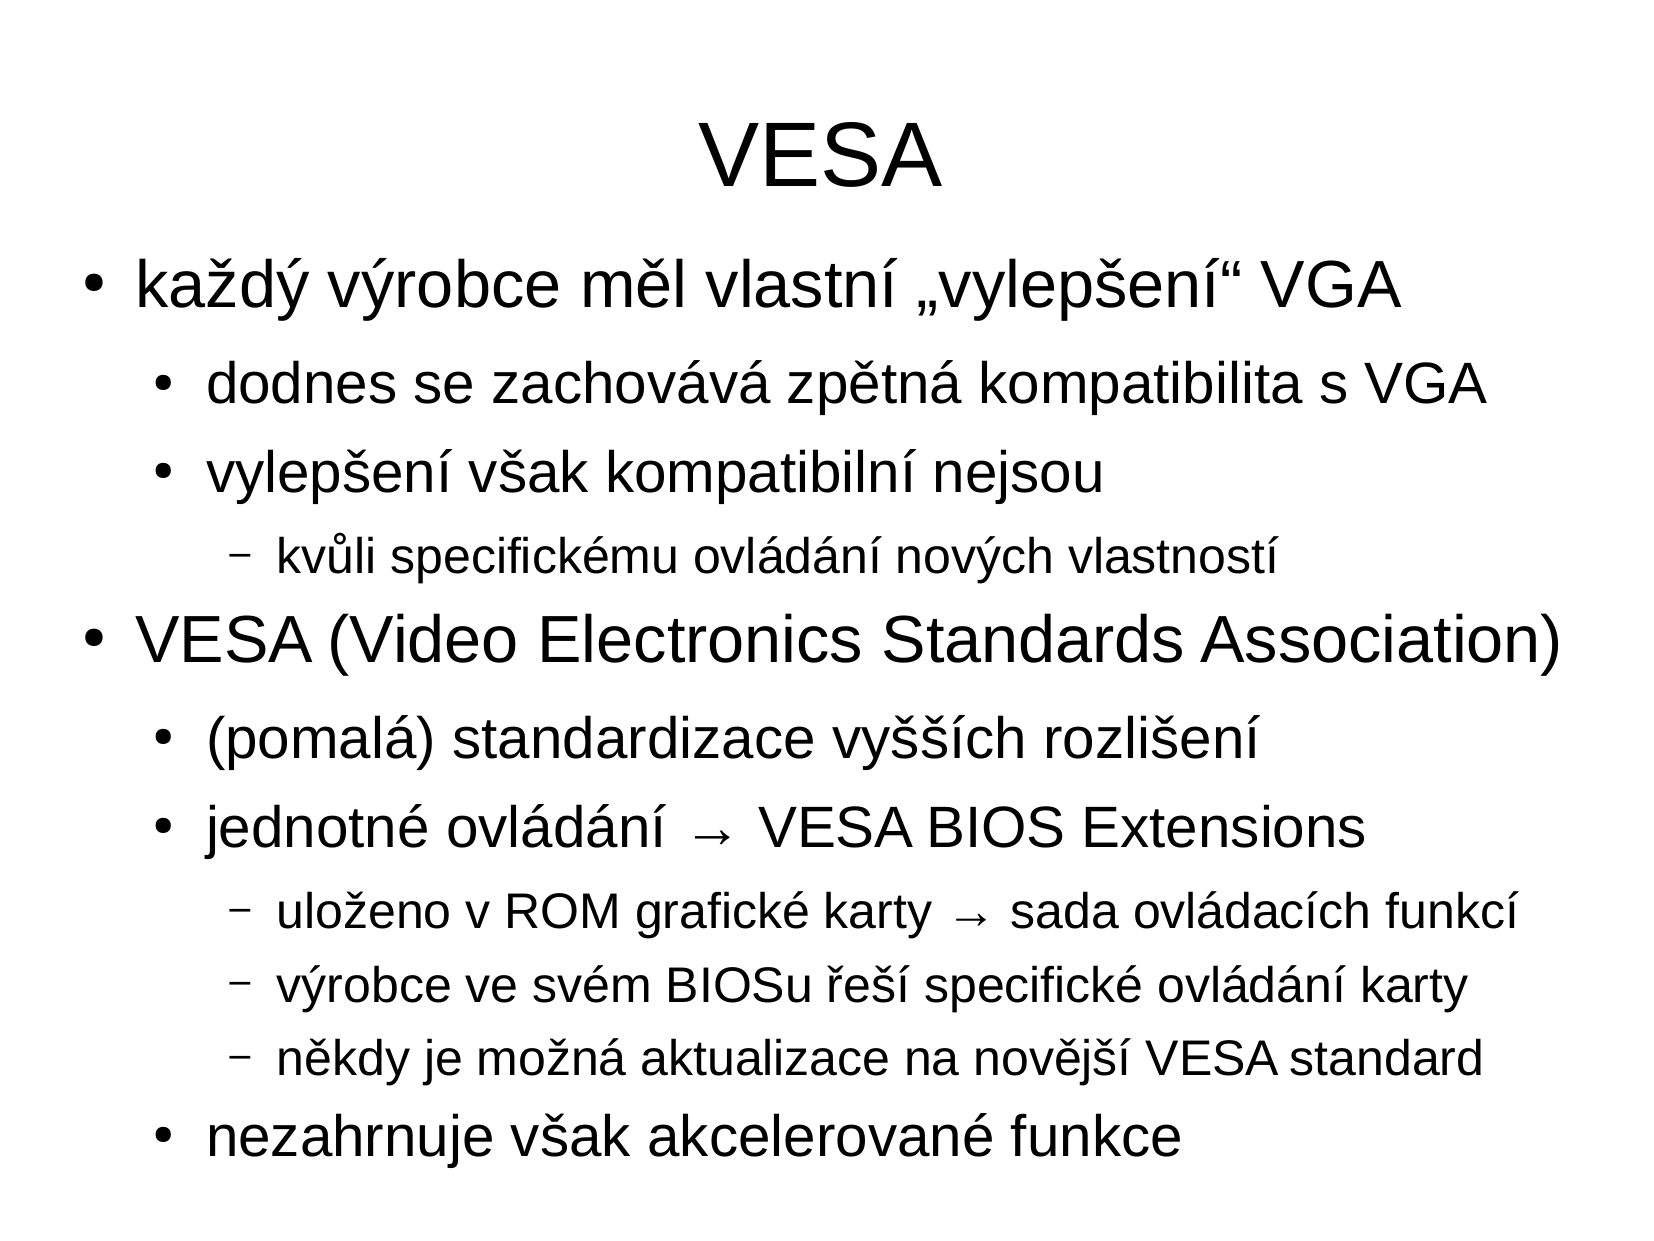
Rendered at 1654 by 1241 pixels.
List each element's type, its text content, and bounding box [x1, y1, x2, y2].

list každý výrobce měl vlastní „vylepšení“ VGA dodnes se zachovává zpětná kompatibilita s VGA vylepšení však kompatibilní nejsou kvůli specifickému ovládání nových vlastností VESA (Video Electronics Standards Association) (pomalá) standardizace vyšších rozlišení jednotné ovládání → VESA BIOS Extensions uloženo v ROM grafické karty → sada ovládacích funkcí výrobce ve svém BIOSu řeší specifické ovládání karty někdy je možná aktualizace na novější VESA standard nezahrnuje však akcelerované funkce [64, 246, 1595, 1169]
title VESA [76, 59, 1565, 246]
